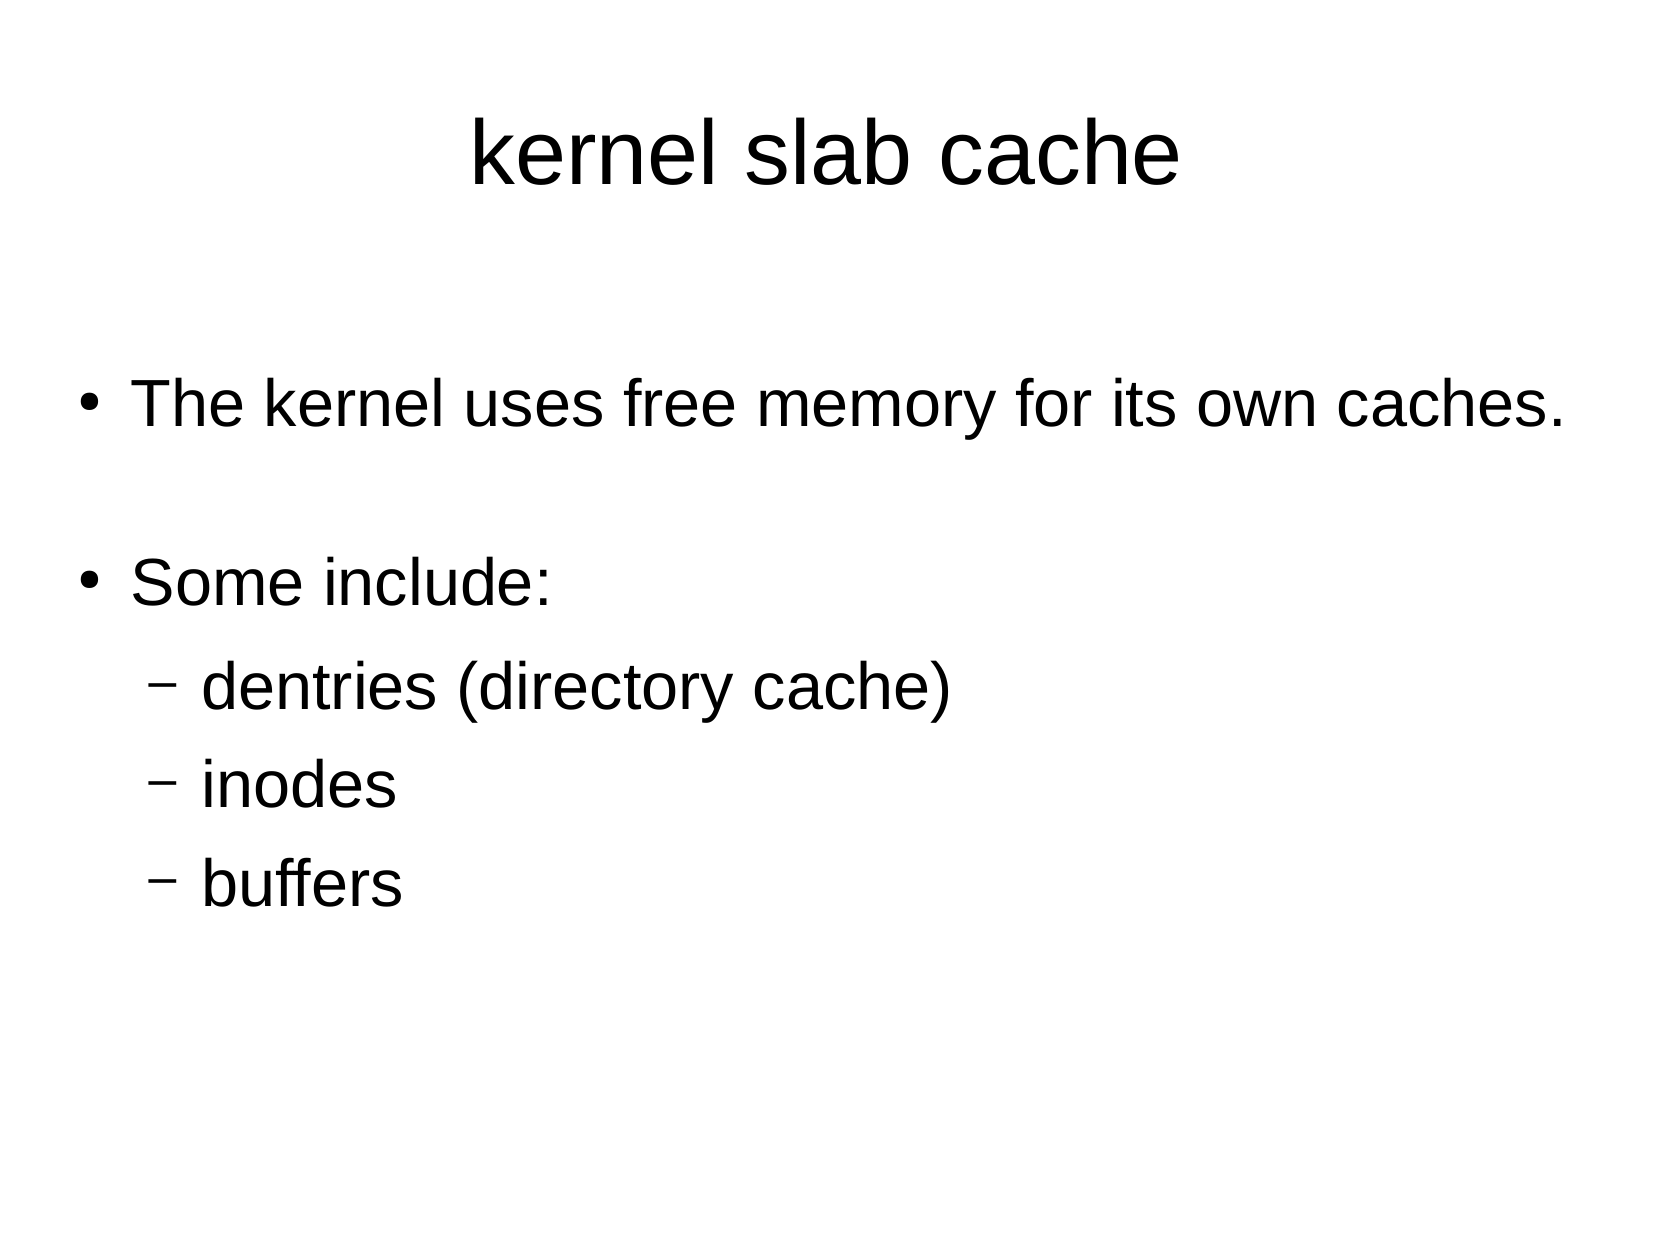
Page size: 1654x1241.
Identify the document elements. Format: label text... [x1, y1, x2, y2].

title kernel slab cache [82, 49, 1571, 257]
list The kernel uses free memory for its own caches. Some include: dentries (directory cache) inodes buffers [60, 365, 1587, 921]
